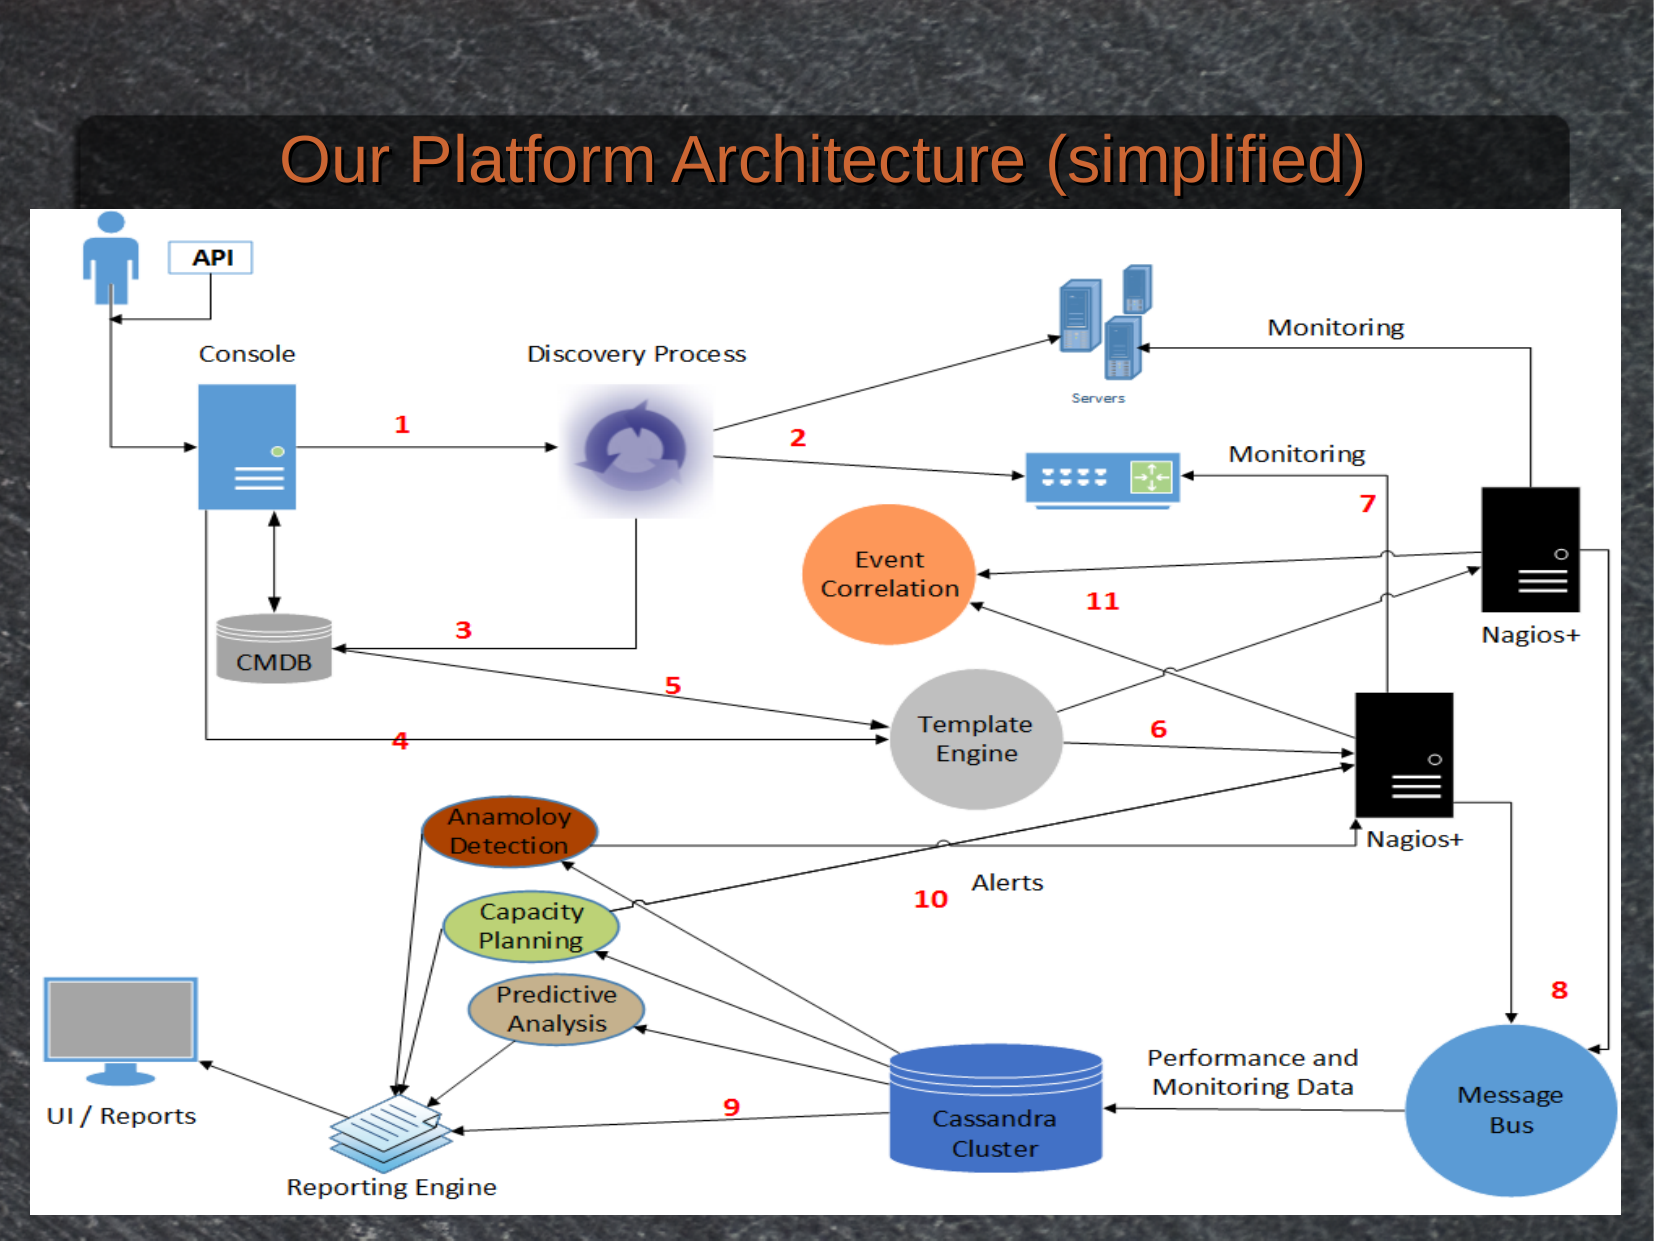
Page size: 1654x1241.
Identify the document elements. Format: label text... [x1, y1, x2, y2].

title Our Platform Architecture (simplified) [129, 41, 1518, 209]
picture [0, 0, 1654, 1241]
